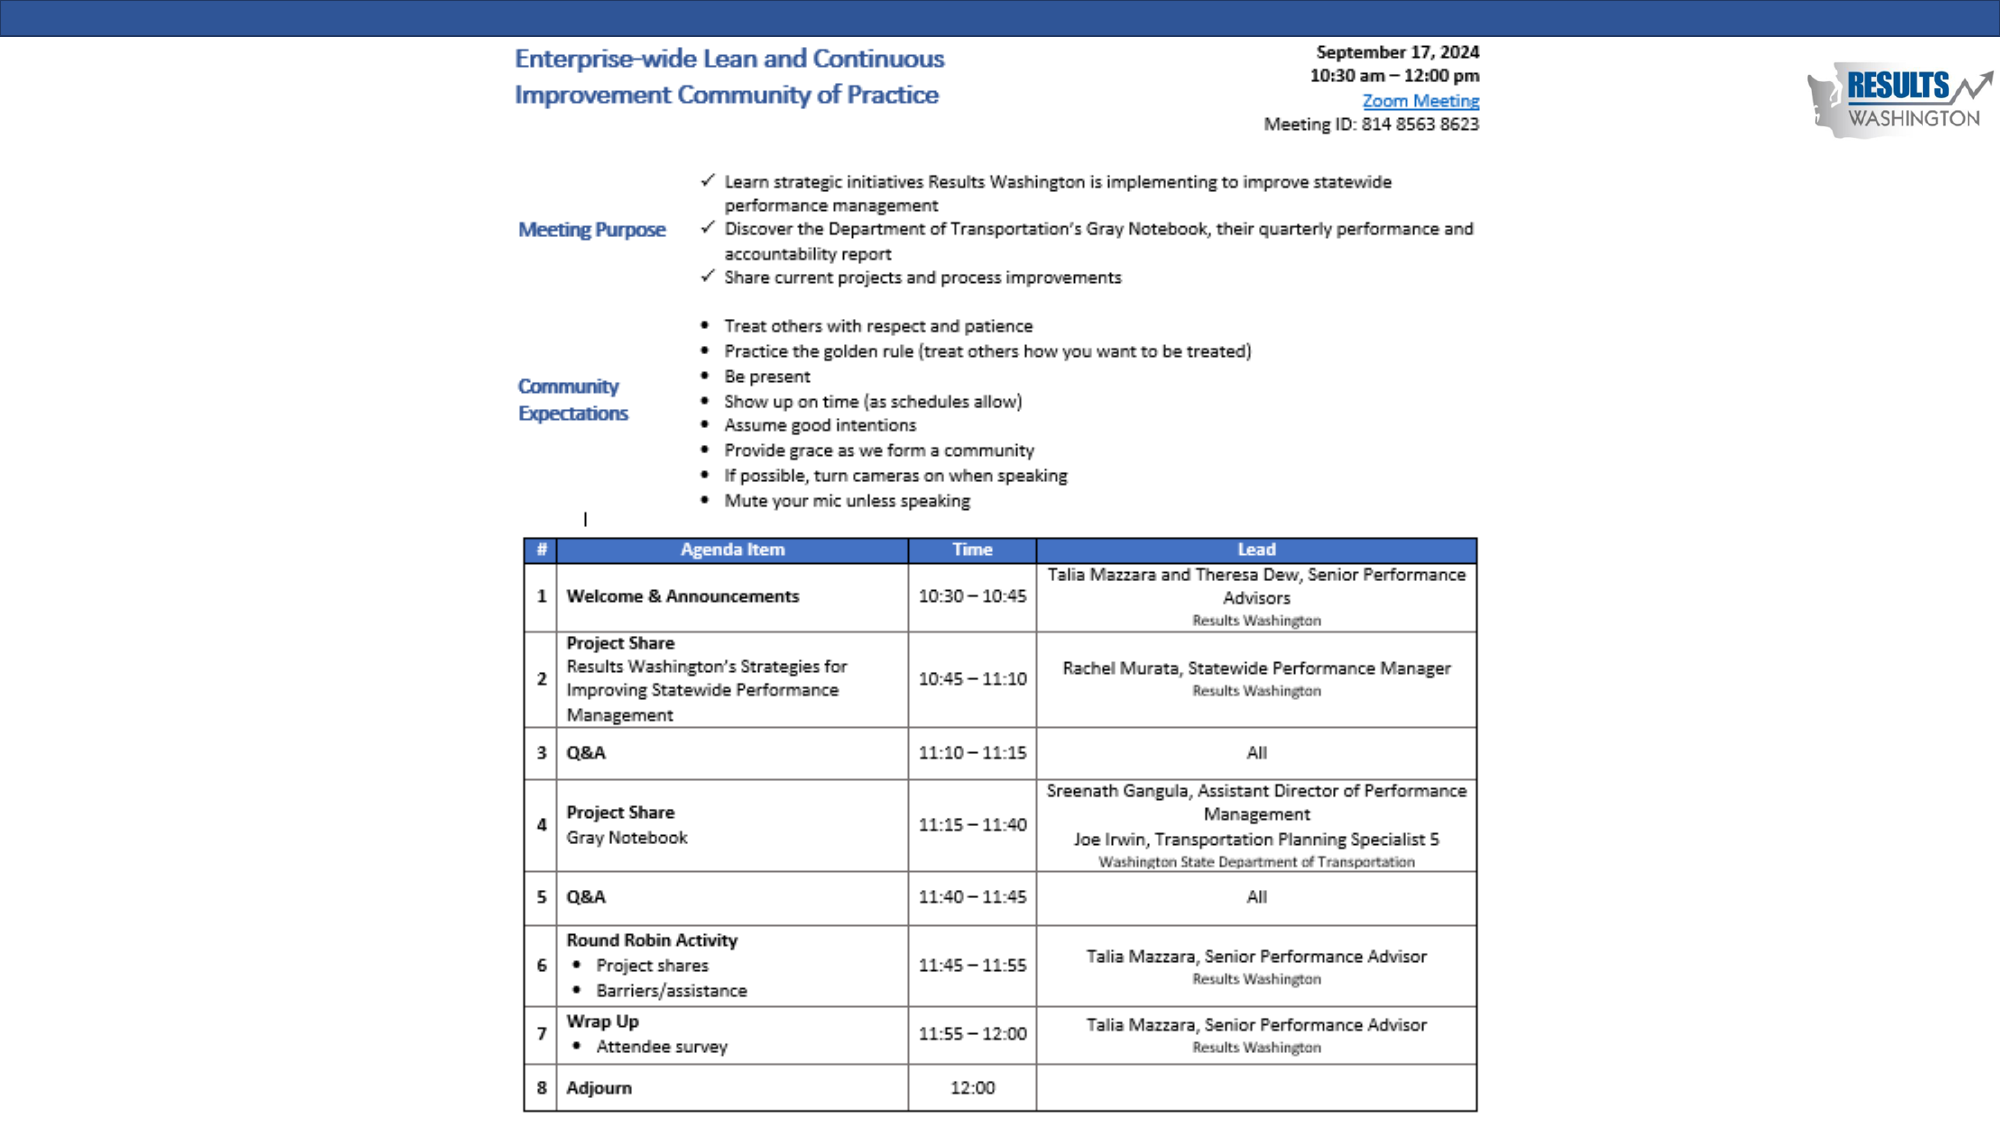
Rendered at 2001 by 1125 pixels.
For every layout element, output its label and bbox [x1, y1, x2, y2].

picture [502, 37, 1498, 1125]
picture [1798, 47, 2000, 144]
text_box [0, 0, 2000, 36]
